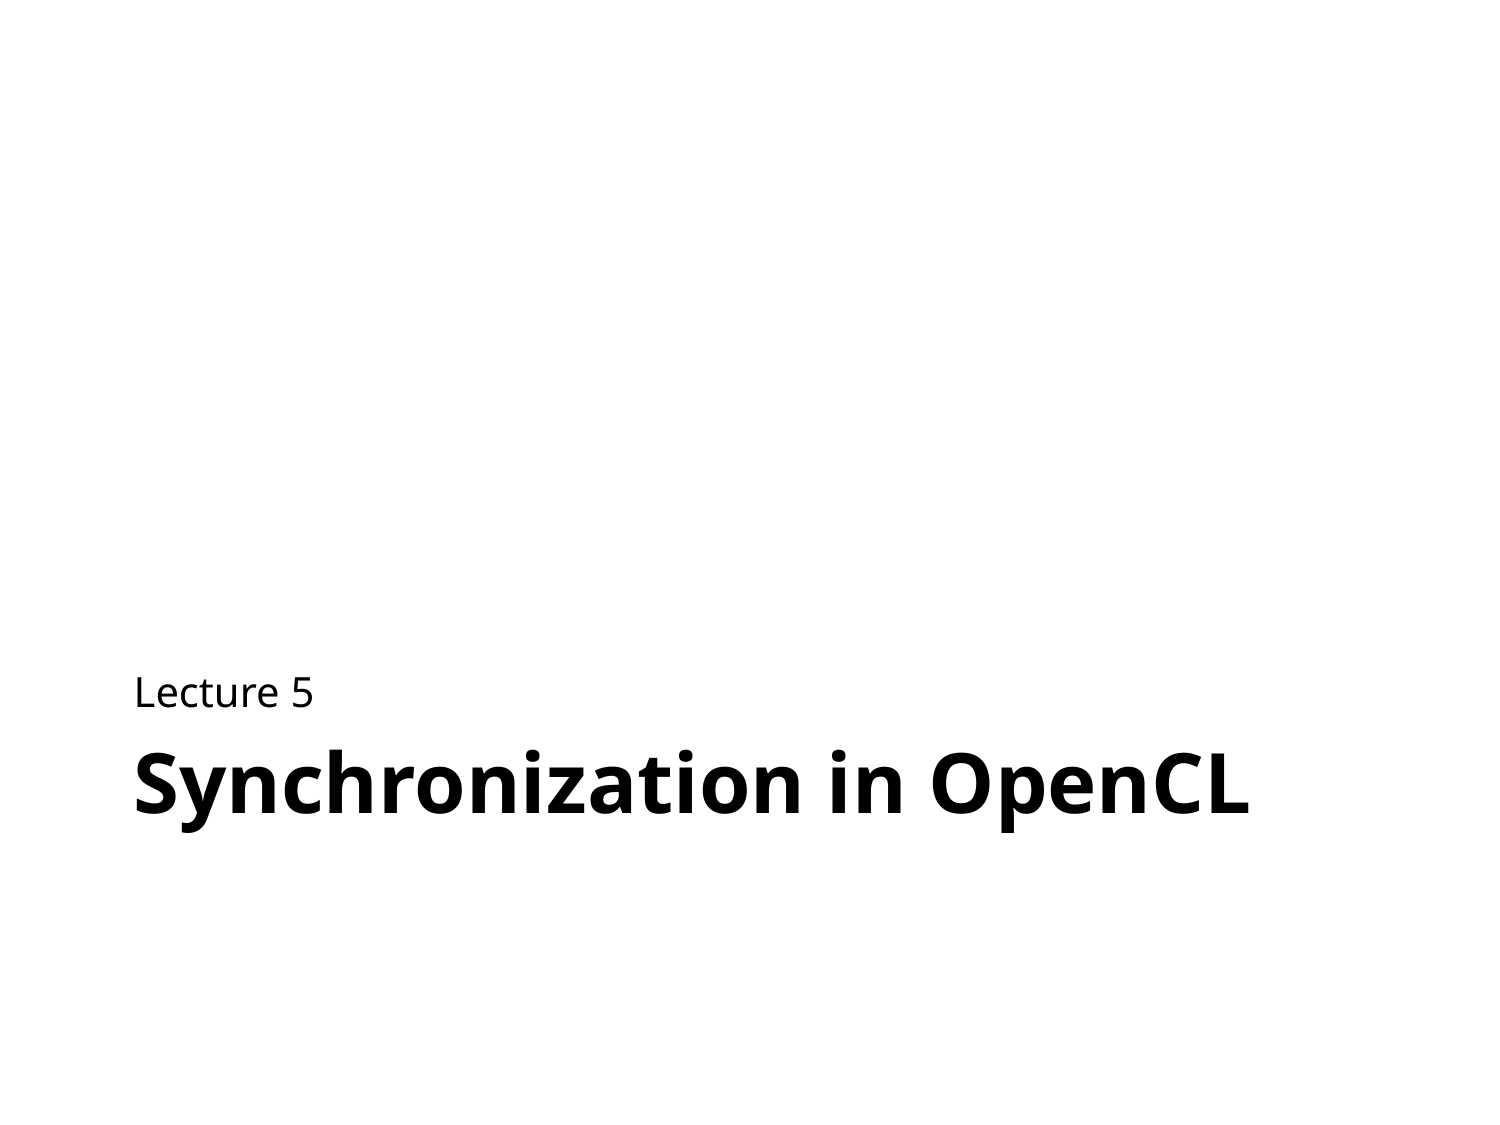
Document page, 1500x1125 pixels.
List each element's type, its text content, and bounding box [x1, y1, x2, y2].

list Lecture 5 [118, 476, 1394, 723]
title Synchronization in OpenCL [118, 723, 1394, 947]
